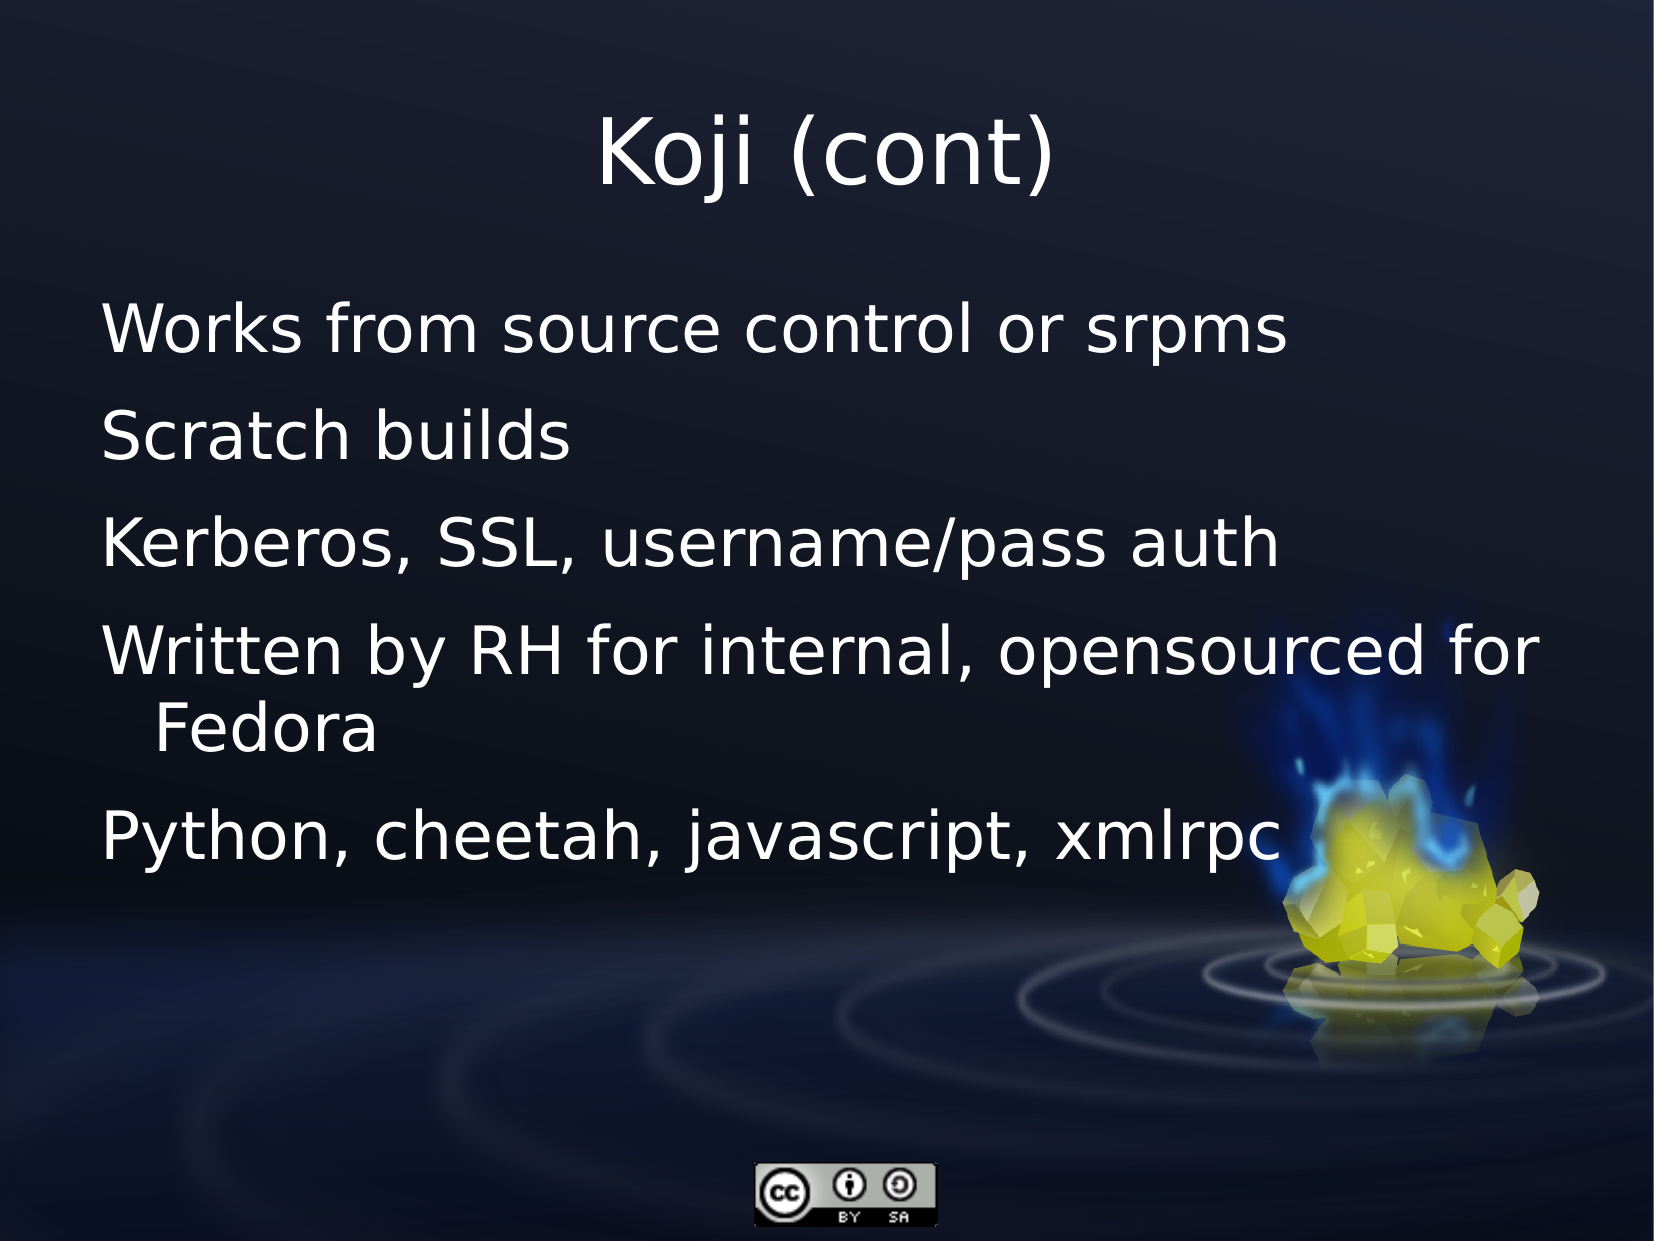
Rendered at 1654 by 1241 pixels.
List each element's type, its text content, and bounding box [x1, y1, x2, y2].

list Works from source control or srpms Scratch builds Kerberos, SSL, username/pass auth Written by RH for internal, opensourced for Fedora Python, cheetah, javascript, xmlrpc [82, 290, 1571, 1109]
title Koji (cont) [82, 49, 1571, 257]
picture [0, 0, 1654, 1241]
